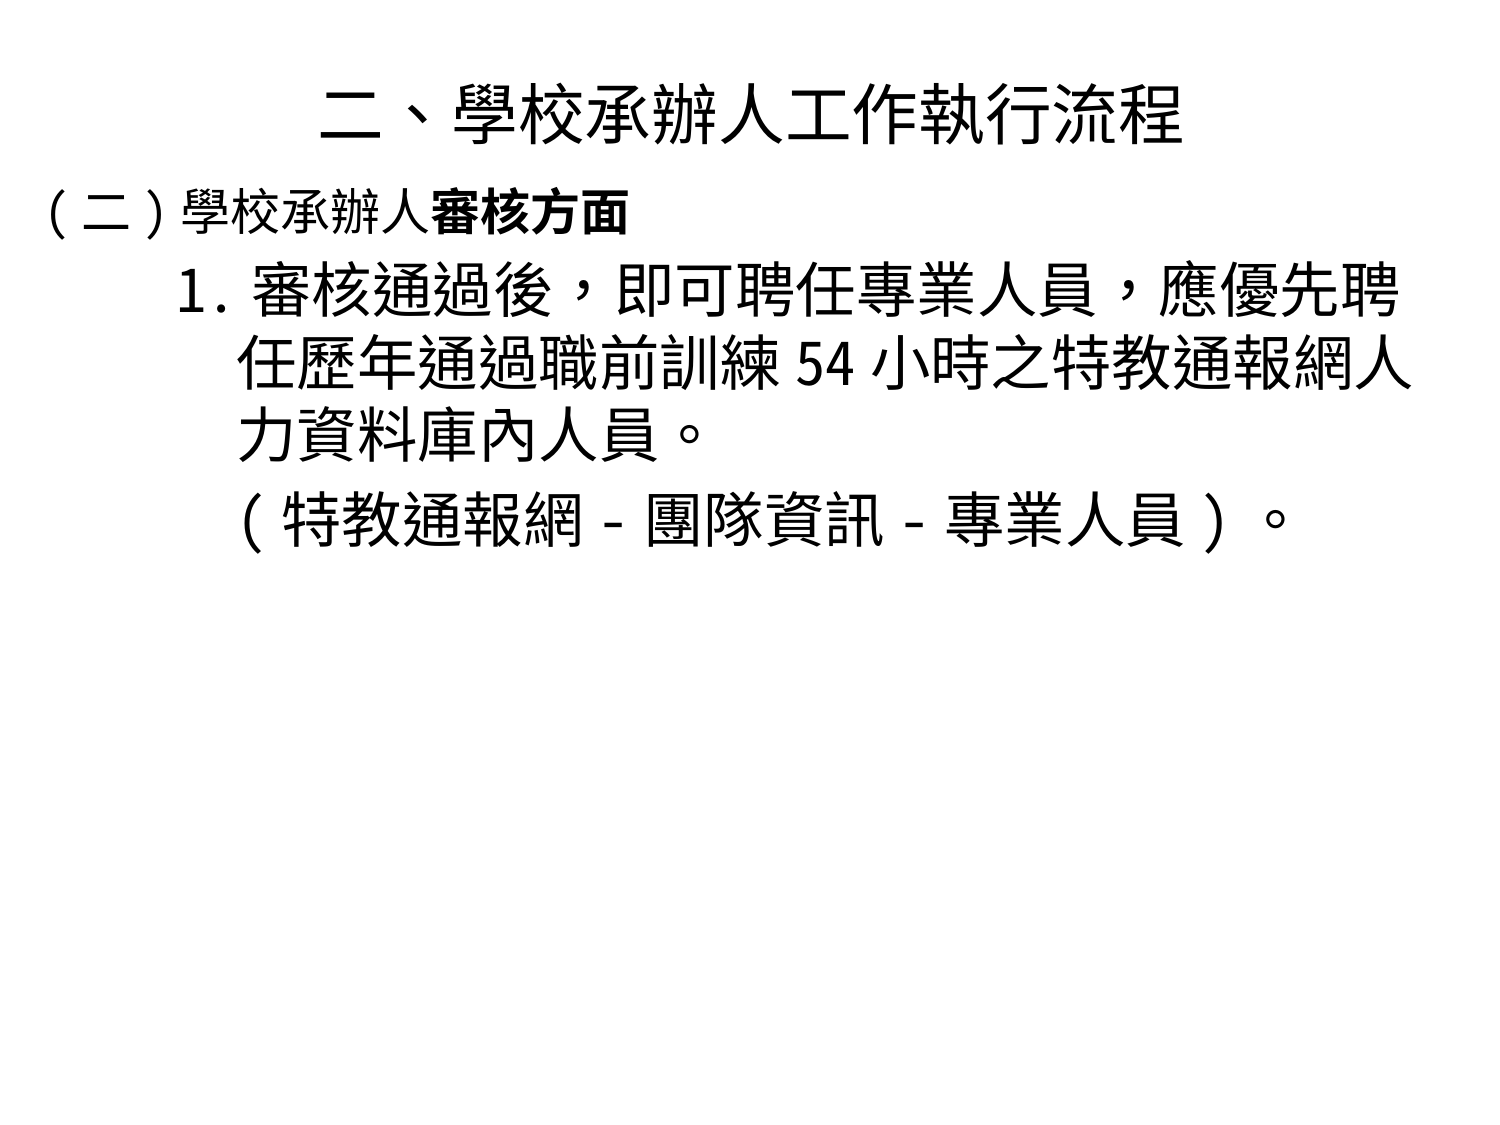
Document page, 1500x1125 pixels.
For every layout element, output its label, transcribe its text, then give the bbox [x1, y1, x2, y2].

title 二、學校承辦人工作執行流程 [76, 19, 1427, 172]
list (二)學校承辦人審核方面 1.審核通過後，即可聘任專業人員，應優先聘任歷年通過職前訓練54小時之特教通報網人力資料庫內人員。 (特教通報網-團隊資訊-專業人員)。 [29, 172, 1453, 1071]
